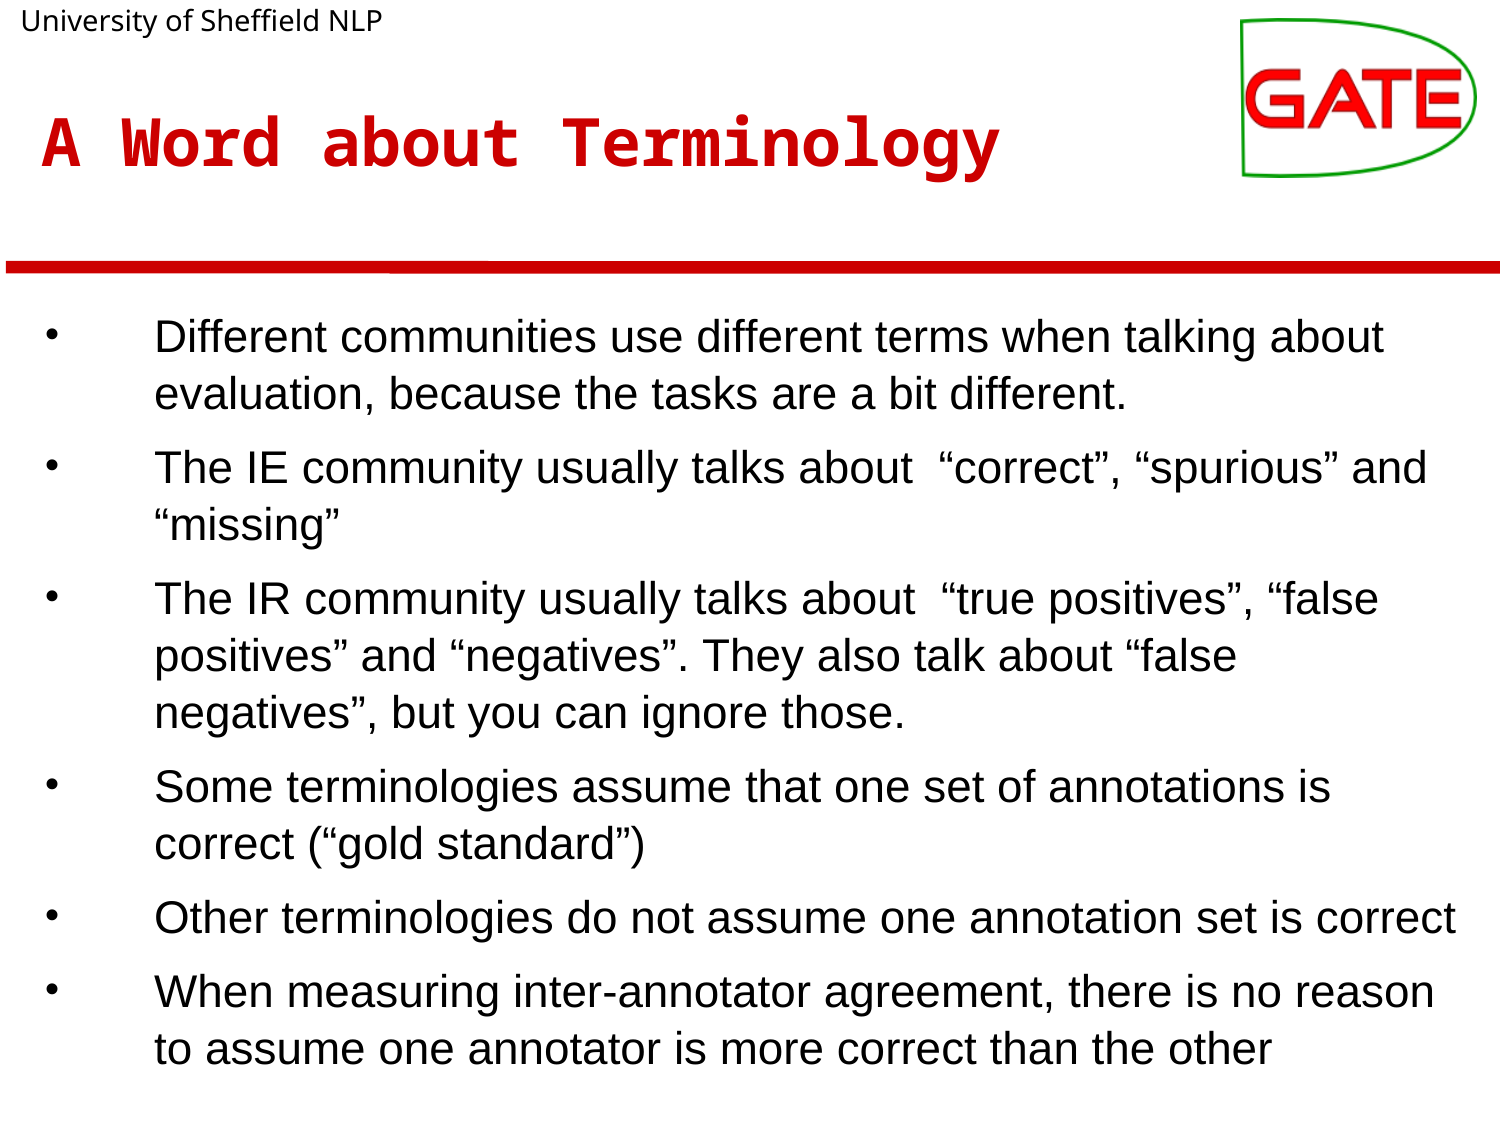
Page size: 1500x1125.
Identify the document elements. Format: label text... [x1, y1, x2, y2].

picture [1240, 18, 1477, 178]
text_box Different communities use different terms when talking about evaluation, because the tasks are a bit different. The IE community usually talks about “correct”, “spurious” and “missing” The IR community usually talks about “true positives”, “false positives” and “negatives”. They also talk about “false negatives”, but you can ignore those. Some terminologies assume that one set of annotations is correct (“gold standard”) Other terminologies do not assume one annotation set is correct When measuring inter-annotator agreement, there is no reason to assume one annotator is more correct than the other [29, 296, 1477, 1093]
text_box A Word about Terminology [41, 38, 1384, 248]
